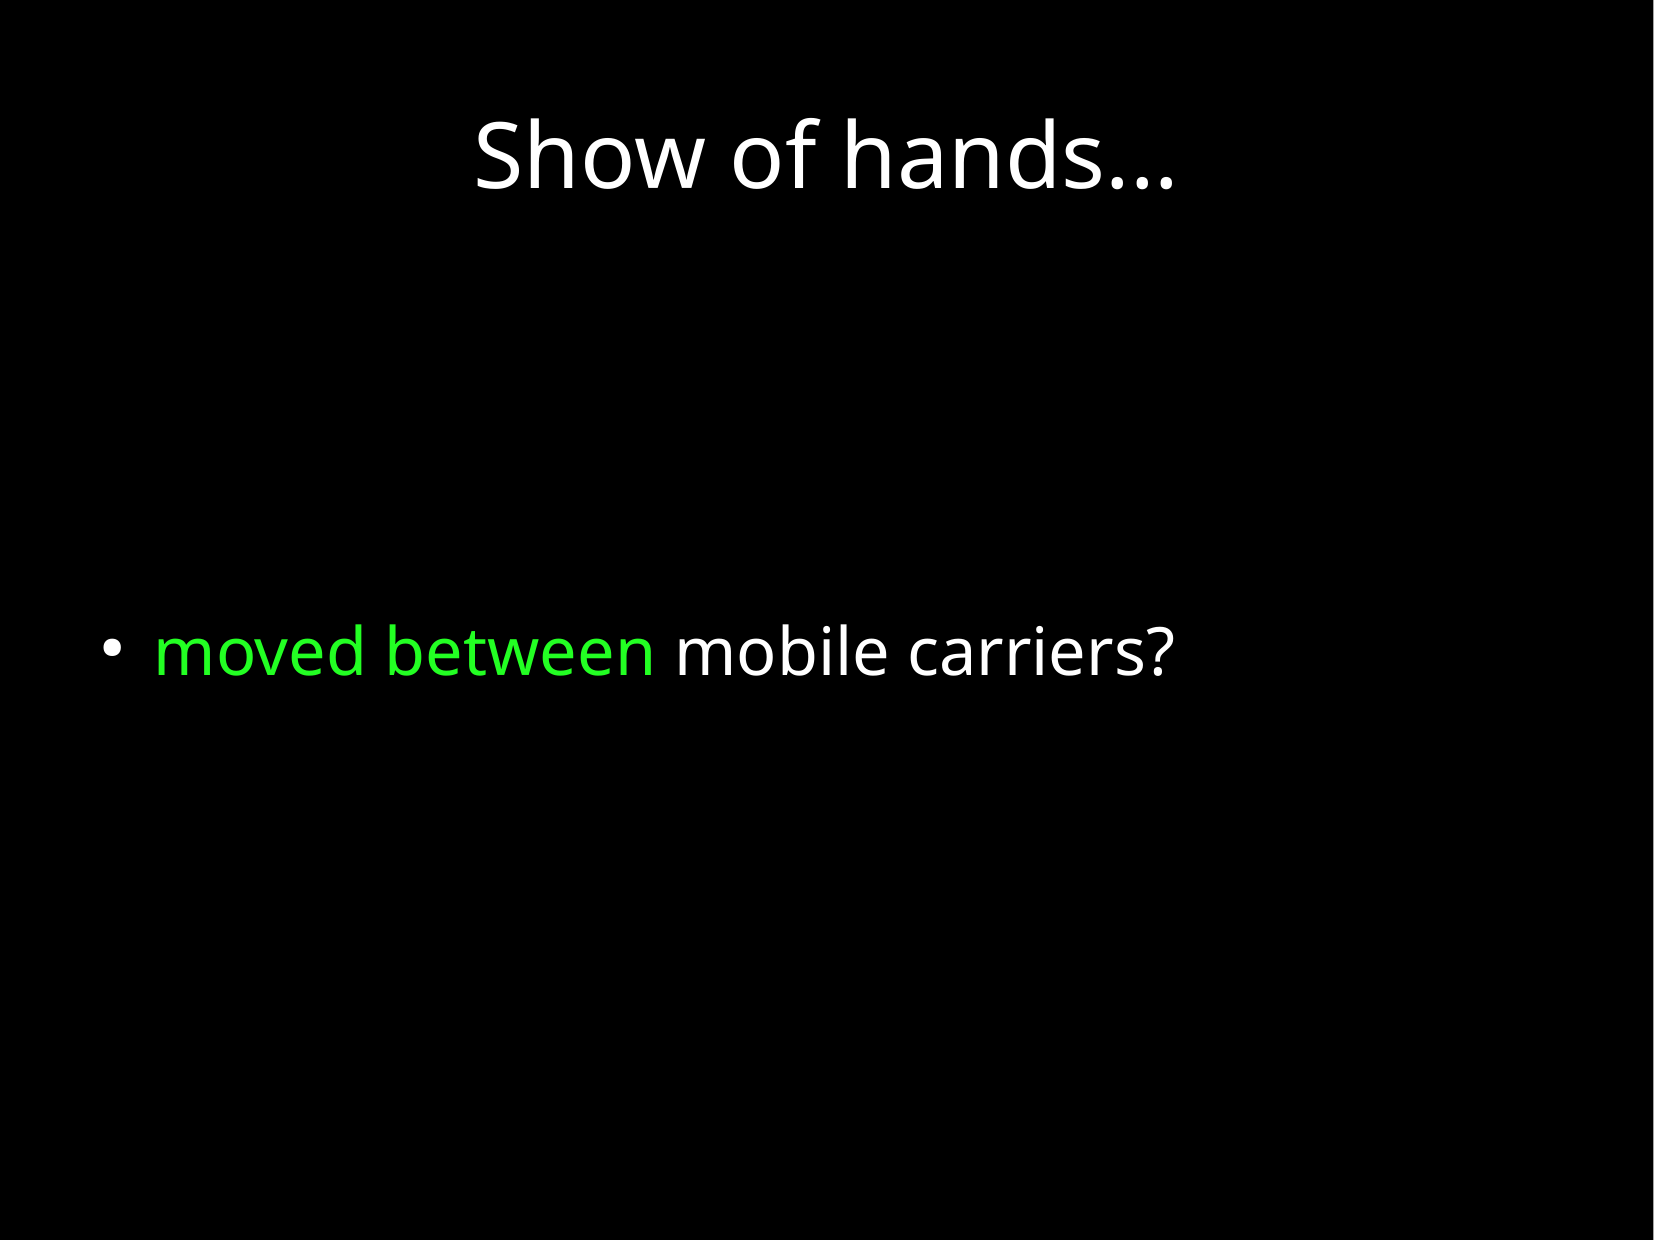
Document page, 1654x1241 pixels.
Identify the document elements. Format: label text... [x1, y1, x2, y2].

title Show of hands... [82, 49, 1571, 257]
list moved between mobile carriers? [82, 290, 1538, 1010]
